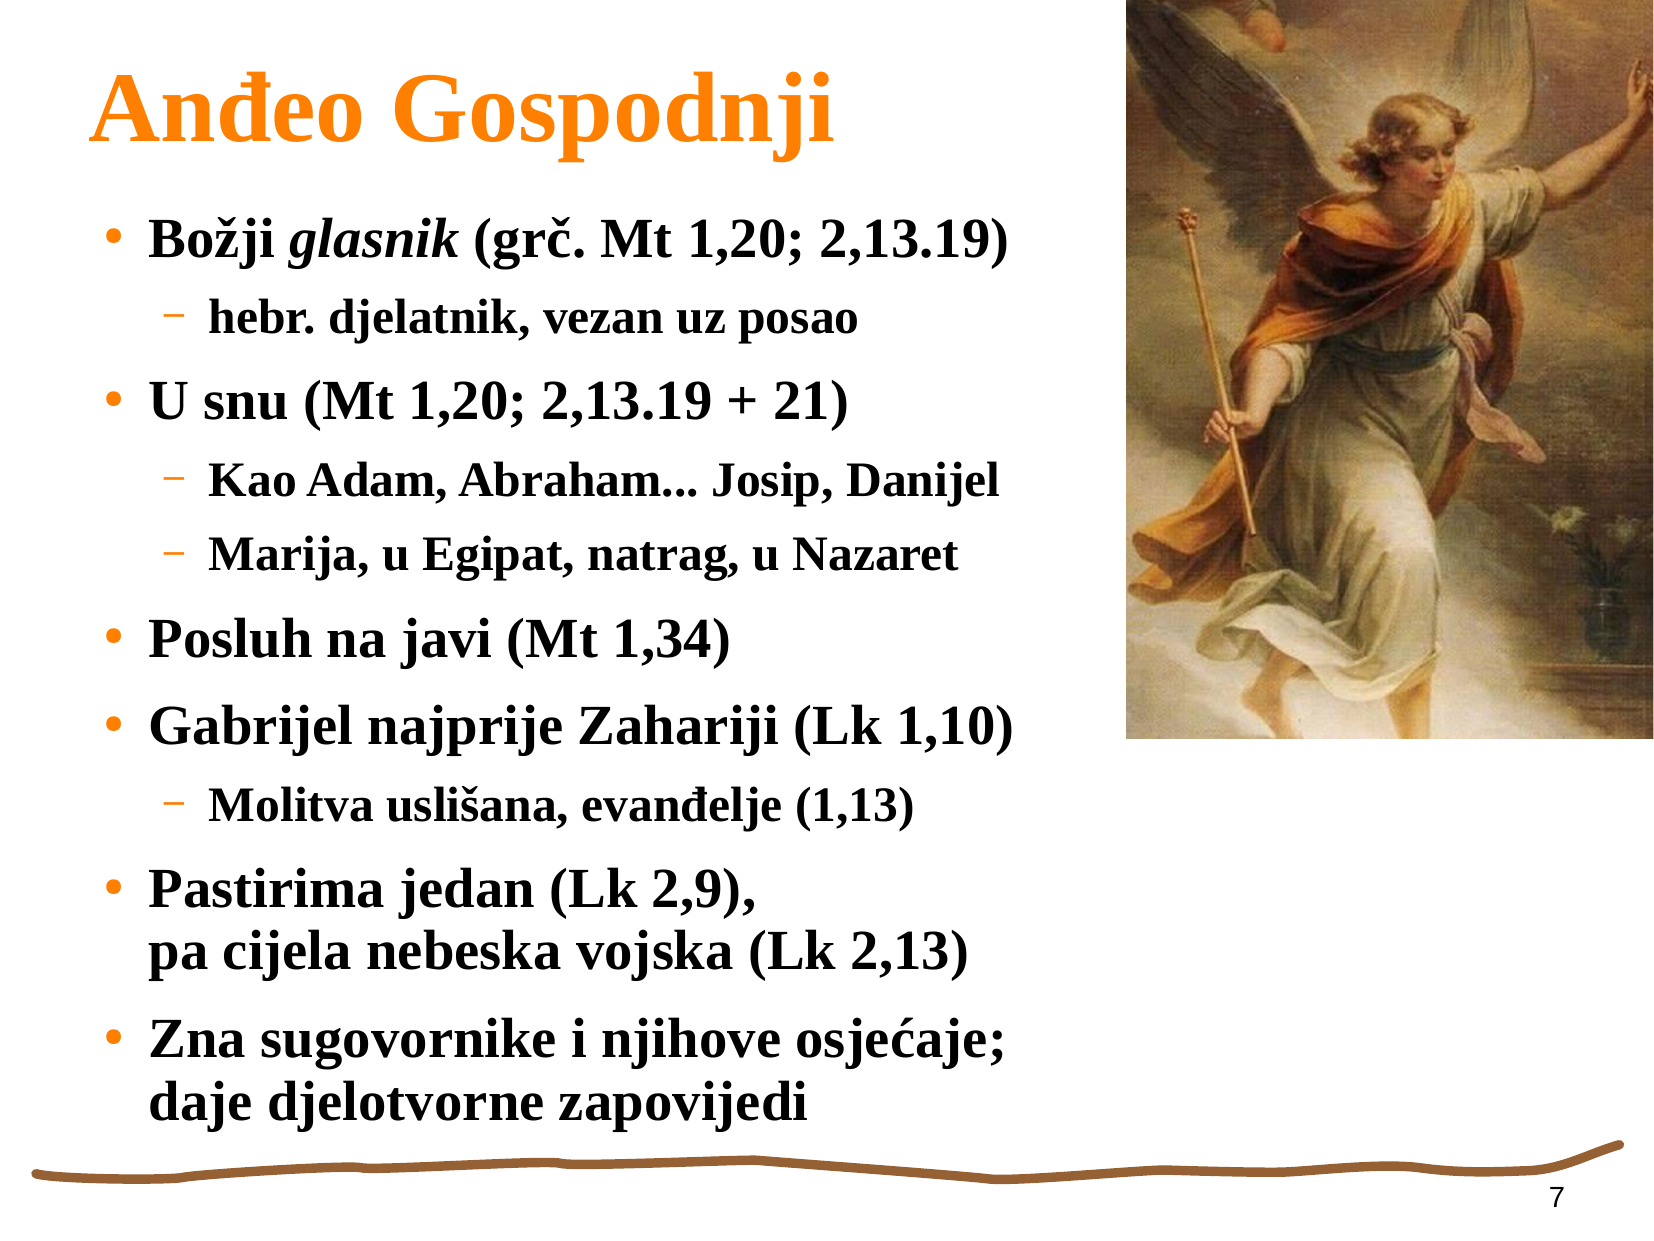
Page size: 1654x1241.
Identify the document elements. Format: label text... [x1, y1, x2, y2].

list Božji glasnik (grč. Mt 1,20; 2,13.19) hebr. djelatnik, vezan uz posao U snu (Mt 1,20; 2,13.19 + 21) Kao Adam, Abraham... Josip, Danijel Marija, u Egipat, natrag, u Nazaret Posluh na javi (Mt 1,34) Gabrijel najprije Zahariji (Lk 1,10) Molitva uslišana, evanđelje (1,13) Pastirima jedan (Lk 2,9), pa cijela nebeska vojska (Lk 2,13) Zna sugovornike i njihove osjećaje; daje djelotvorne zapovijedi [88, 206, 1565, 1142]
title Anđeo Gospodnji [88, 39, 1126, 178]
picture [1126, 0, 1654, 739]
